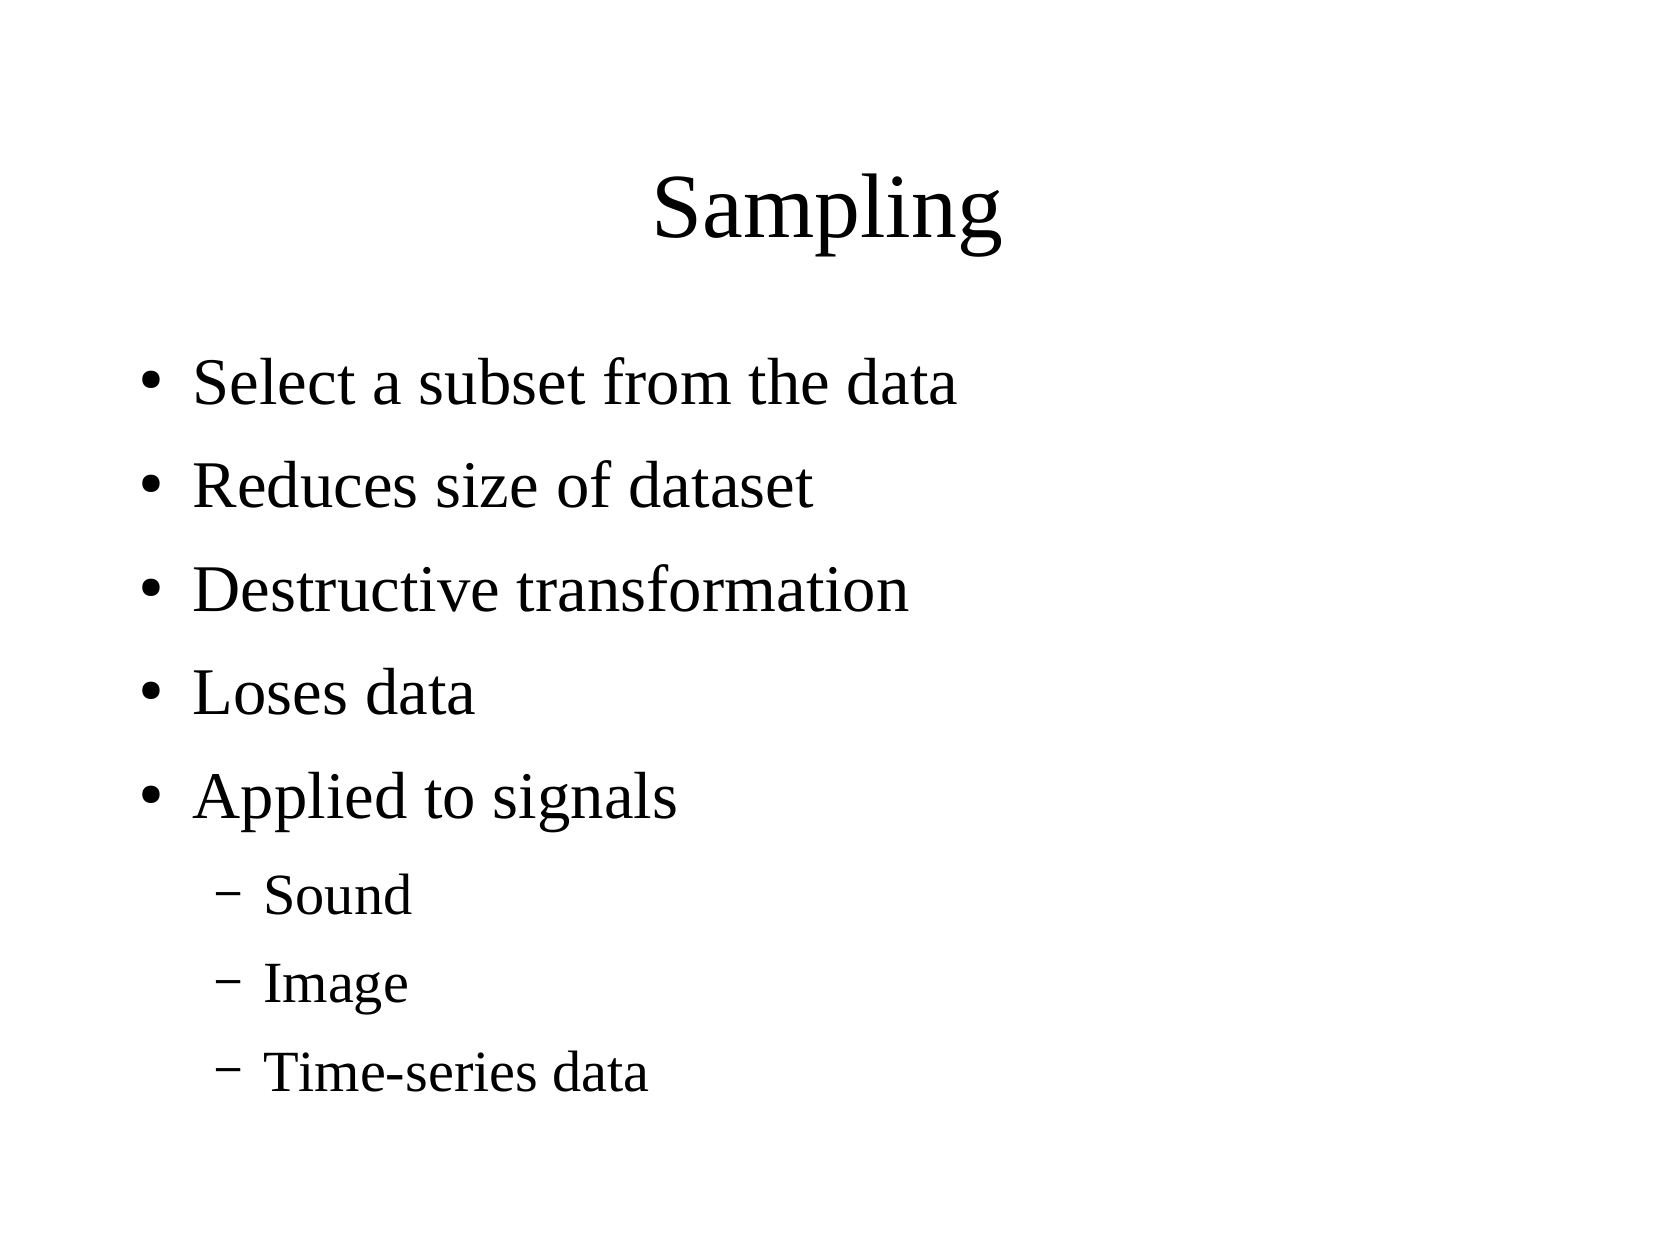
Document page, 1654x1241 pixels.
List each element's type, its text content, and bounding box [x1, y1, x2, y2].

title Sampling [121, 102, 1534, 311]
list Select a subset from the data Reduces size of dataset Destructive transformation Loses data Applied to signals Sound Image Time-series data [121, 344, 1534, 1127]
